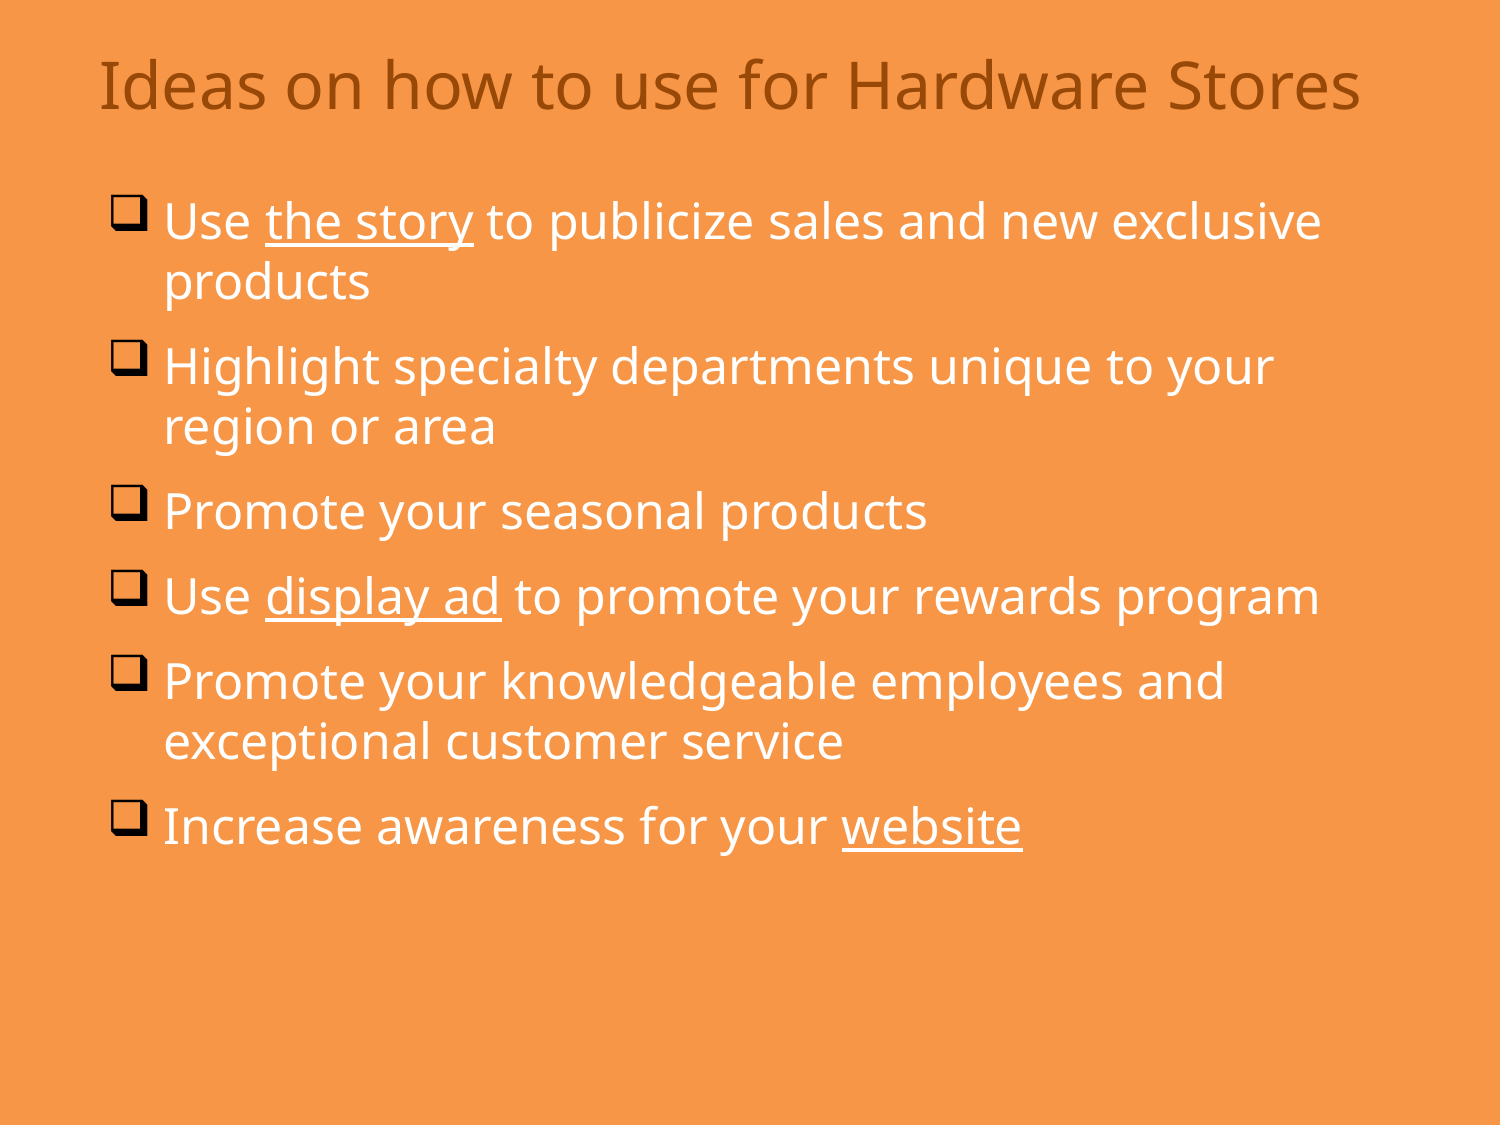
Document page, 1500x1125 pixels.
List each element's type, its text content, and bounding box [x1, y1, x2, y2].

text_box Use the story to publicize sales and new exclusive products Highlight specialty departments unique to your region or area Promote your seasonal products Use display ad to promote your rewards program Promote your knowledgeable employees and exceptional customer service Increase awareness for your website [92, 182, 1383, 863]
title Ideas on how to use for Hardware Stores [0, 5, 1463, 161]
